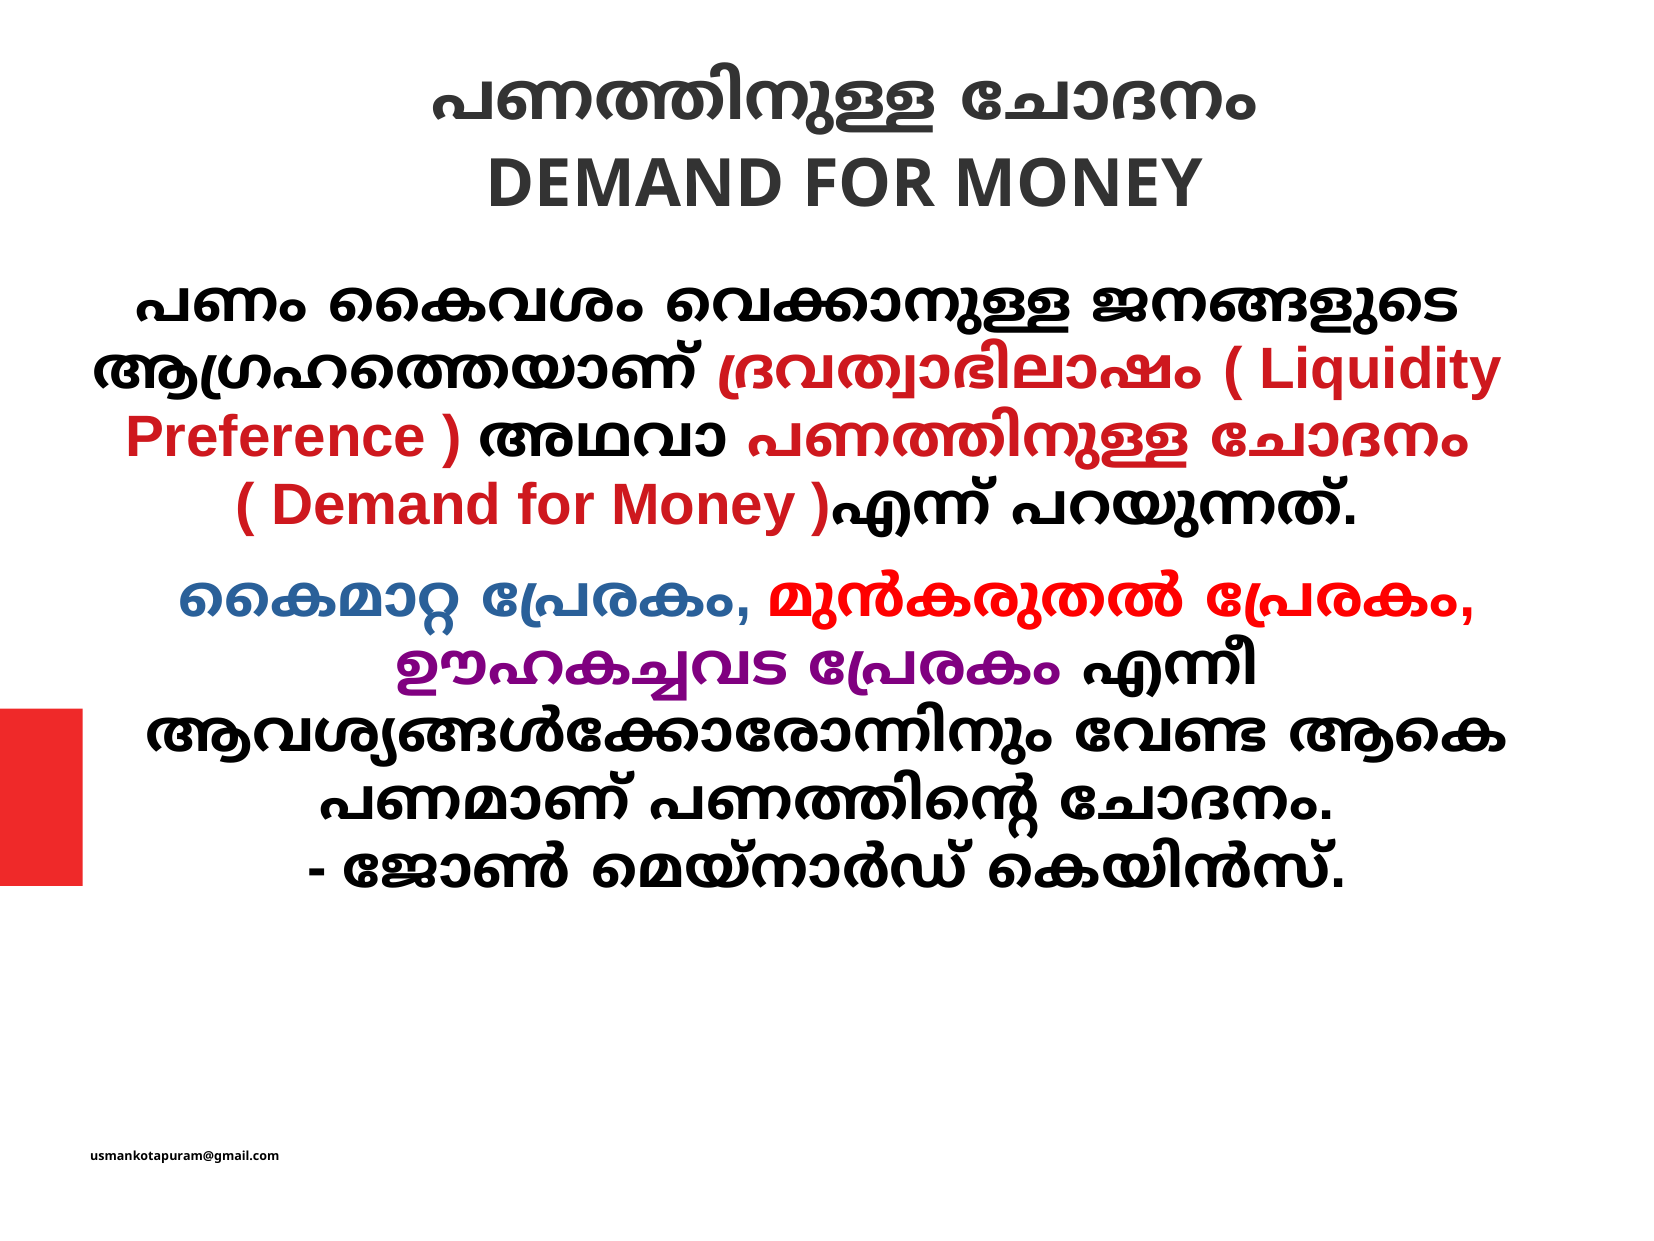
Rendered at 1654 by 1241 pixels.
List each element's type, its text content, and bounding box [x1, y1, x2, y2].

text_box പണം കൈവശം വെക്കാനുള്ള ജനങ്ങളുടെ ആഗ്രഹത്തെയാണ് ദ്രവത്വാഭിലാഷം ( Liquidity Preference ) അഥവാ പണത്തിനുള്ള ചോദനം ( Demand for Money )എന്ന് പറയുന്നത്. [0, 259, 1595, 478]
text_box കൈമാറ്റ പ്രേരകം, മുൻകരുതൽ പ്രേരകം, ഊഹകച്ചവട പ്രേരകം എന്നീ ആവശ്യങ്ങൾക്കോരോന്നിനും വേണ്ട ആകെ പണമാണ് പണത്തിന്റെ ചോദനം. - ജോൺ മെയ്നാർഡ് കെയിൻസ്. [0, 555, 1654, 1075]
title പണത്തിനുള്ള ചോദനം DEMAND FOR MONEY [141, 23, 1548, 259]
